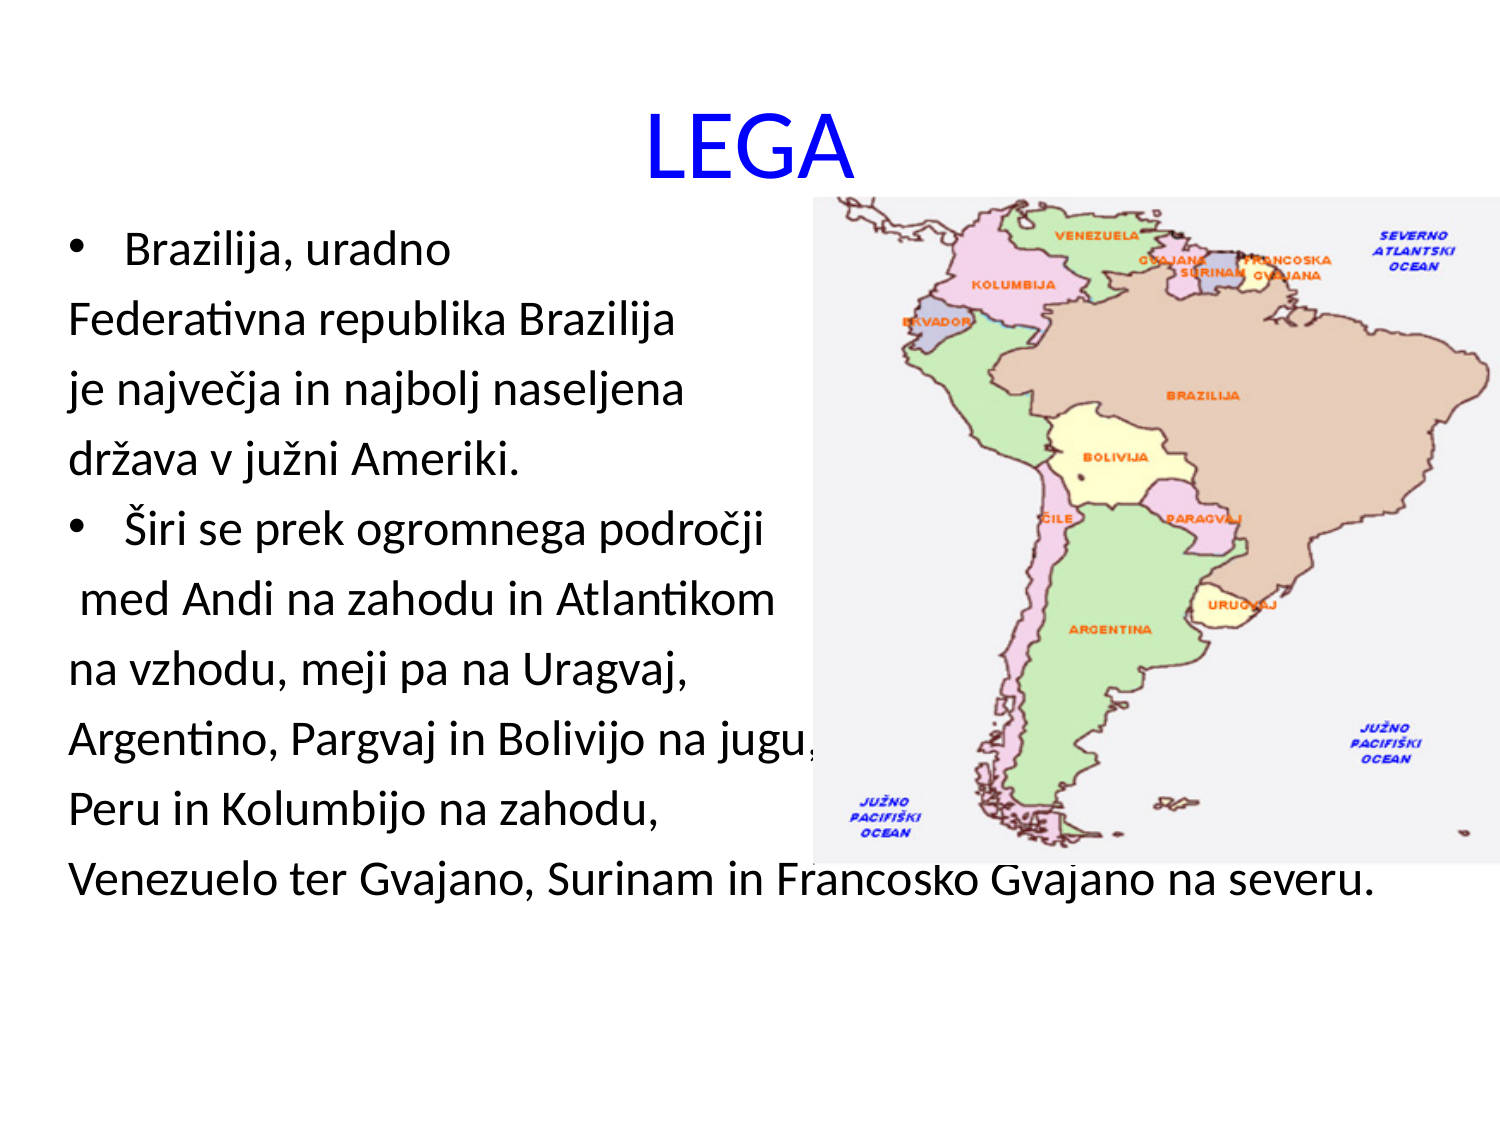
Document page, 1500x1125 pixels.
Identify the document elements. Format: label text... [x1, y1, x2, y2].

picture [813, 196, 1500, 865]
list Brazilija, uradno Federativna republika Brazilija je največja in najbolj naseljena država v južni Ameriki. Širi se prek ogromnega področji med Andi na zahodu in Atlantikom na vzhodu, meji pa na Uragvaj, Argentino, Pargvaj in Bolivijo na jugu, Peru in Kolumbijo na zahodu, Venezuelo ter Gvajano, Surinam in Francosko Gvajano na severu. [53, 208, 1404, 951]
title LEGA [75, 45, 1425, 208]
